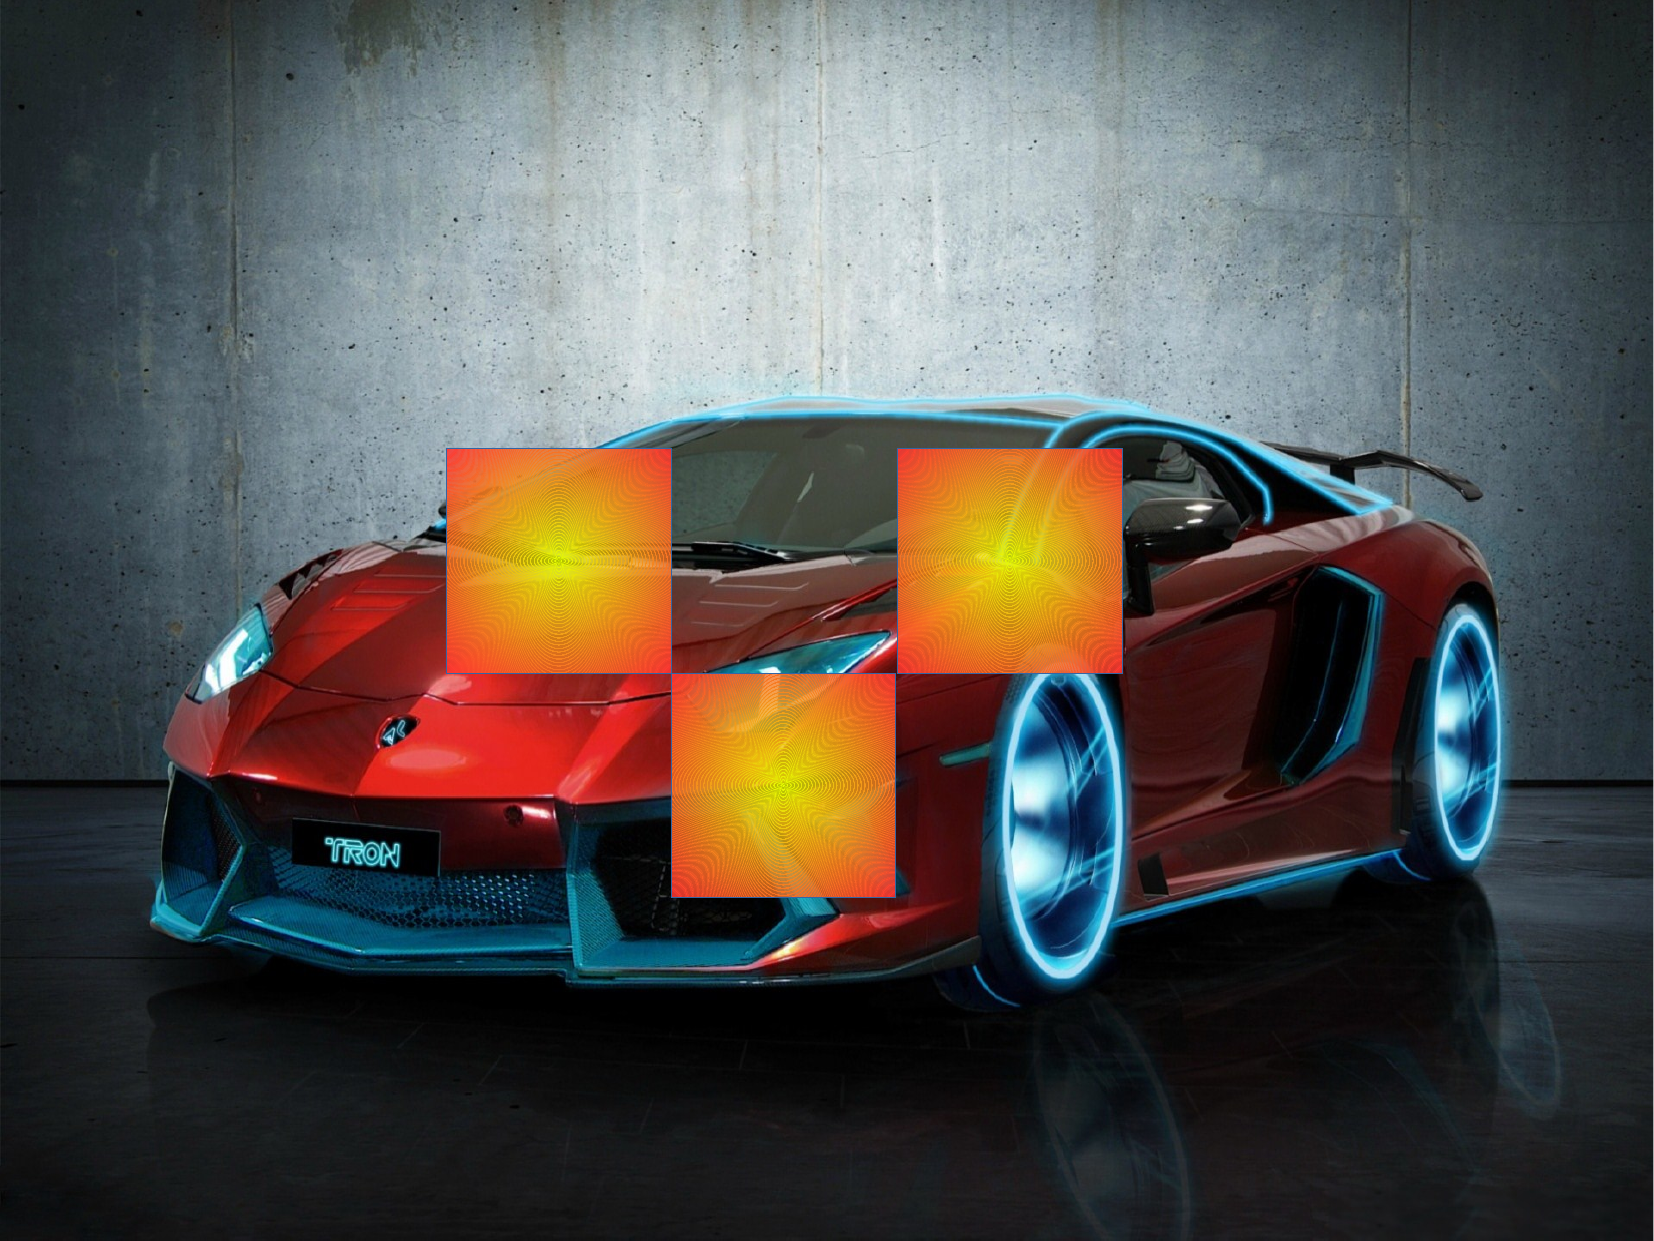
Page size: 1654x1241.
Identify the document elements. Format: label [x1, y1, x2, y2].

text_box [897, 448, 1123, 674]
text_box [446, 448, 896, 898]
picture [0, 0, 1654, 1241]
